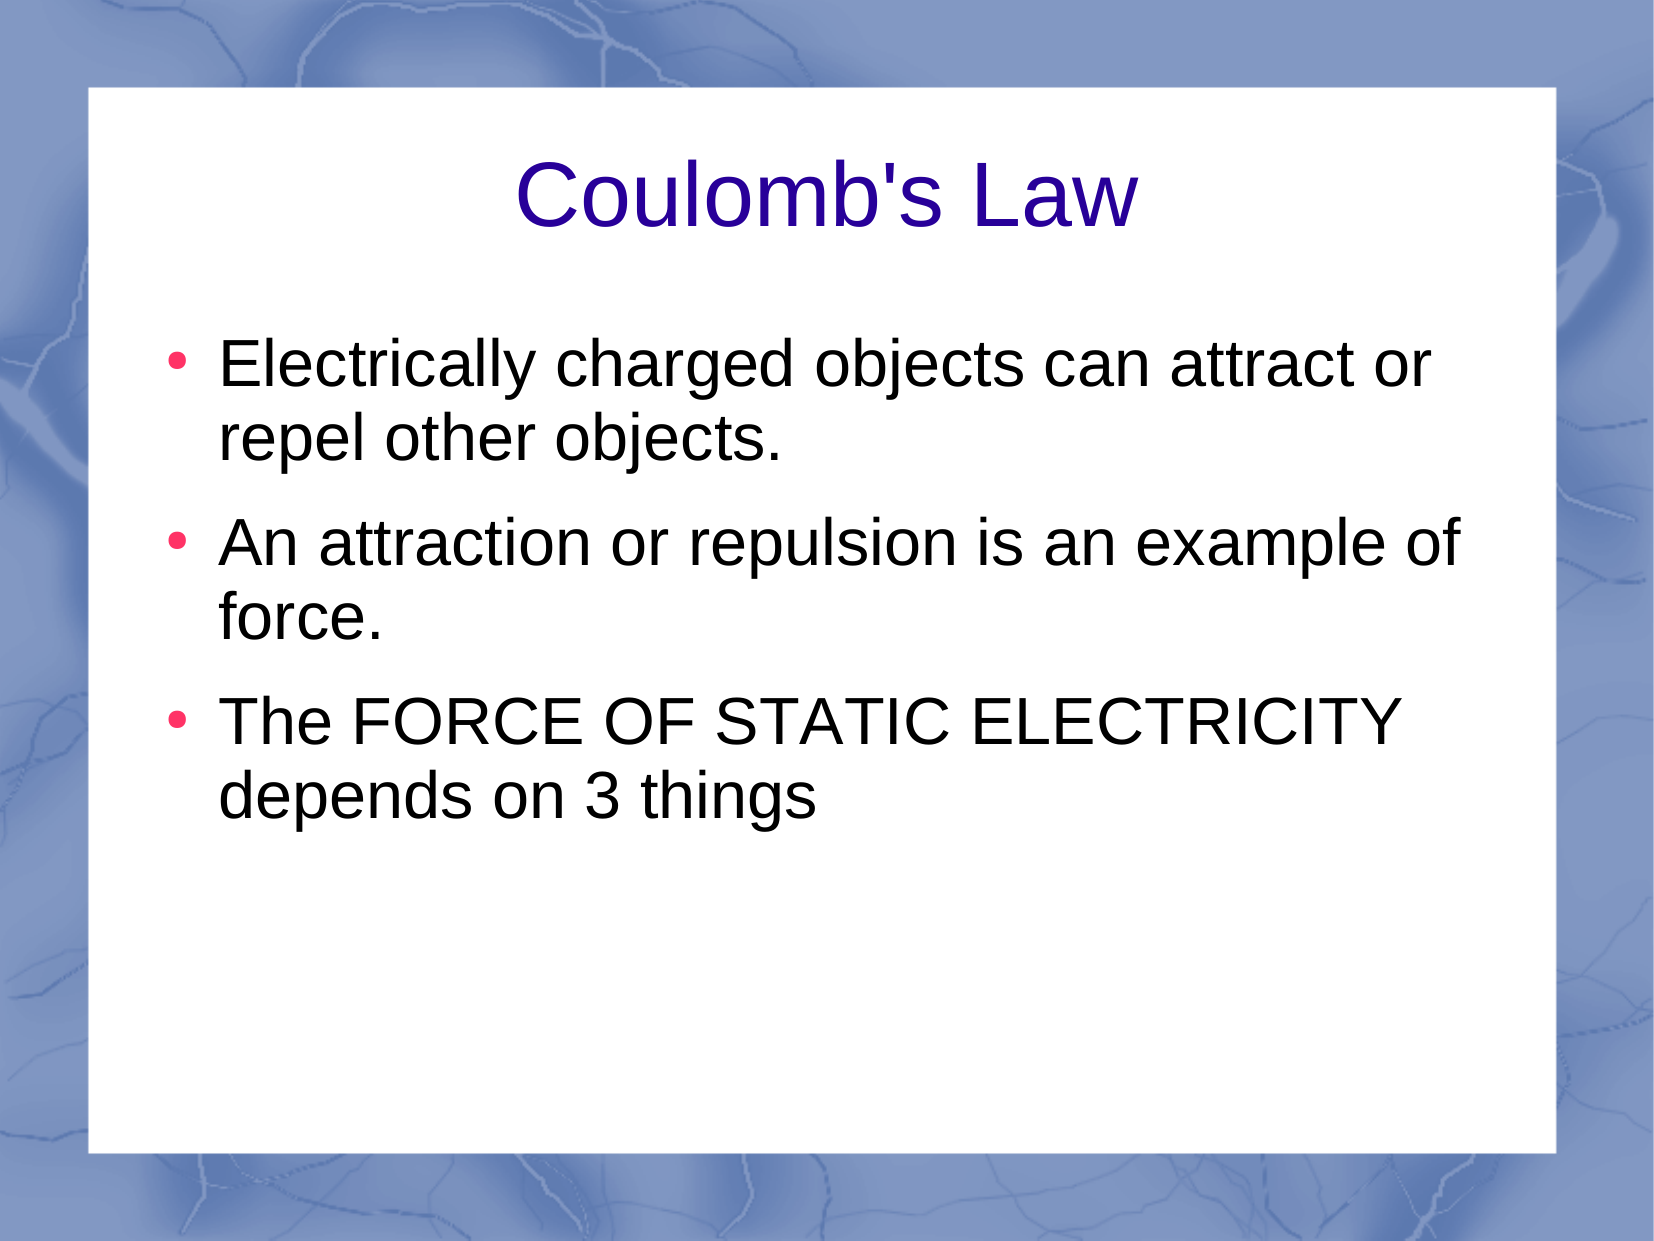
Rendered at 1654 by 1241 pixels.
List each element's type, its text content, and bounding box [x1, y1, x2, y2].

title Coulomb's Law [118, 98, 1536, 291]
list Electrically charged objects can attract or repel other objects. An attraction or repulsion is an example of force. The FORCE OF STATIC ELECTRICITY depends on 3 things [147, 325, 1506, 996]
picture [0, 0, 1654, 1241]
